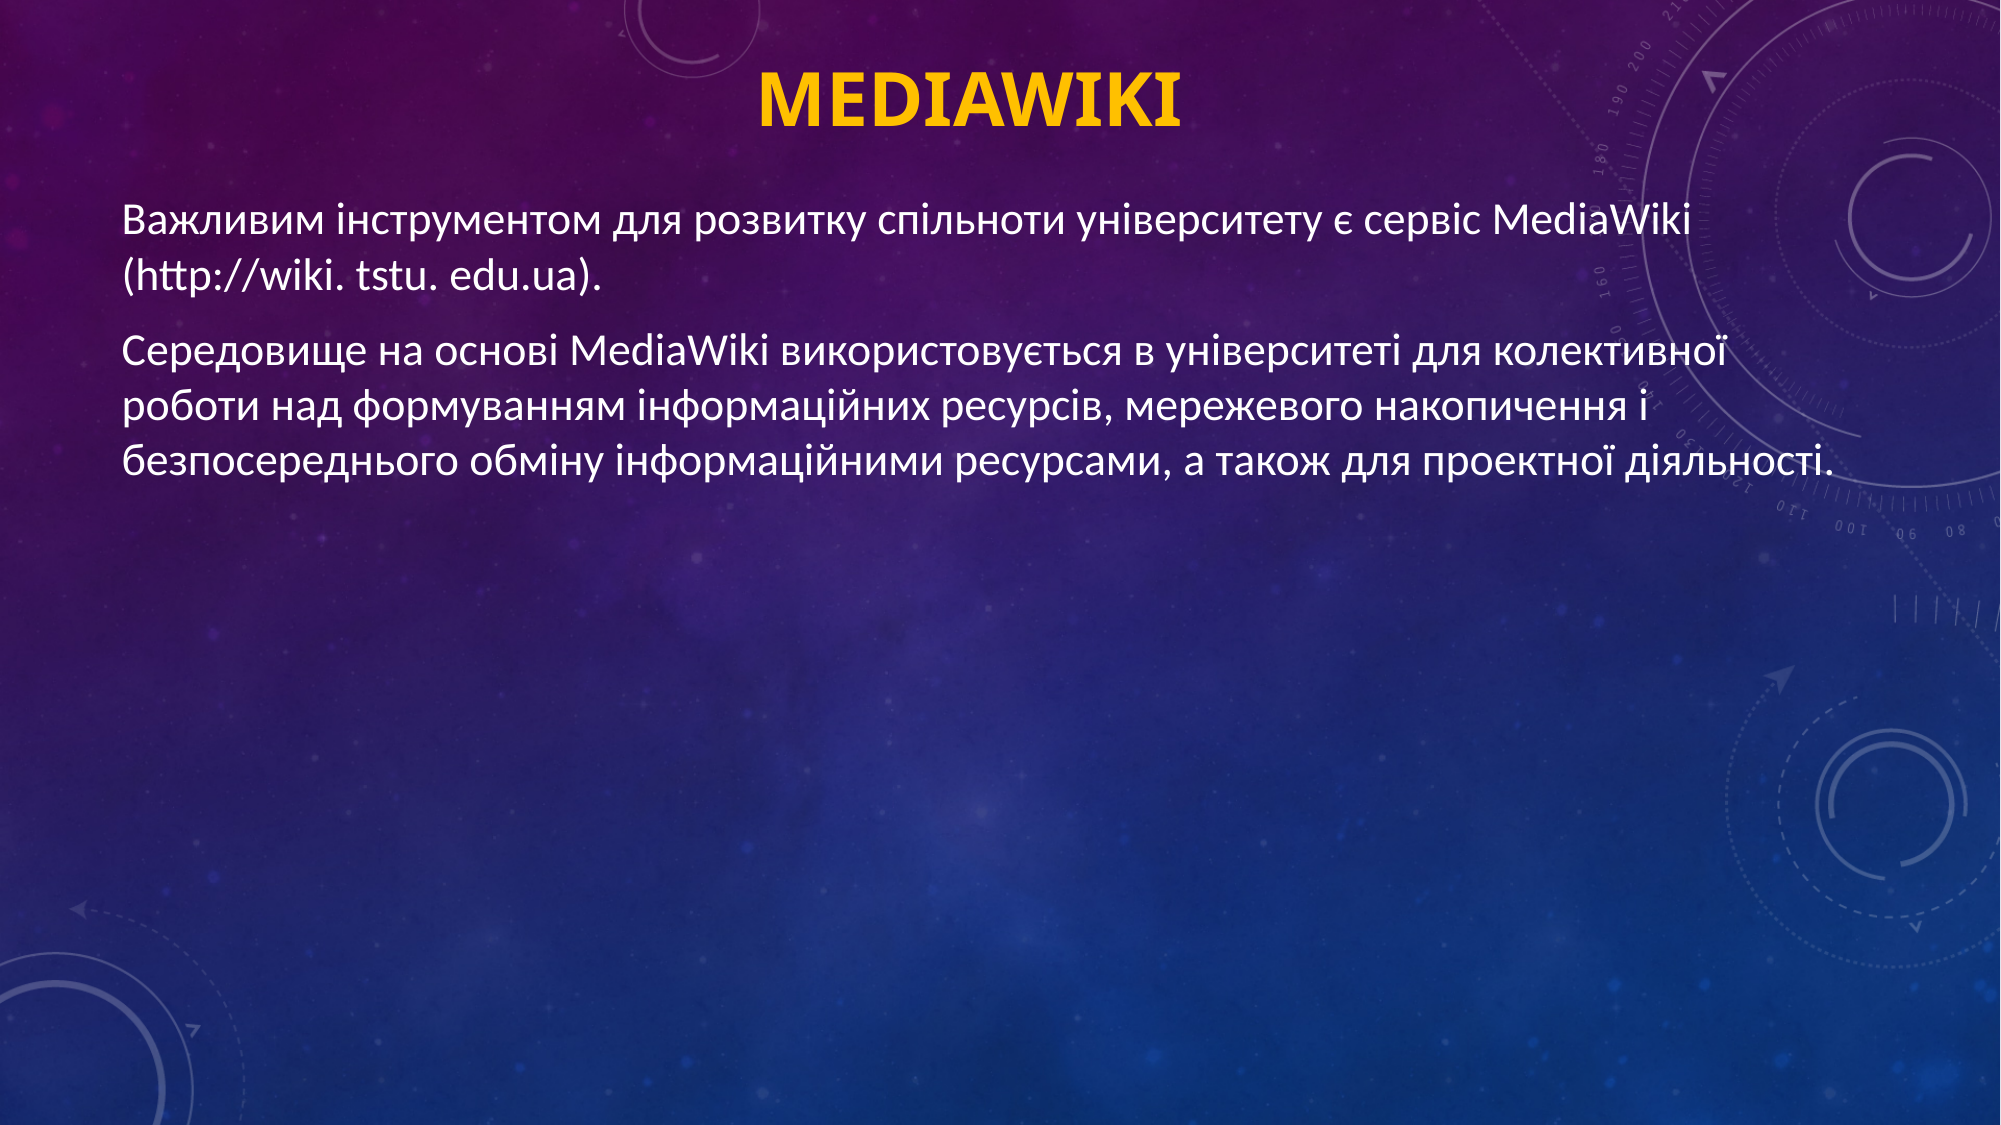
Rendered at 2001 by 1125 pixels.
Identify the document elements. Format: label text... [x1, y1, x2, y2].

title MEDIAWIKI [138, 28, 1801, 164]
picture [0, 0, 2001, 1125]
list Важливим інструментом для розвитку спільноти університету є сервіс MediaWiki (http://wiki. tstu. edu.ua). Середовище на основі MediaWiki використовується в університеті для колективної роботи над формуванням інформаційних ресурсів, мережевого накопичення і безпосереднього обміну інформаційними ресурсами, а також для проектної діяльності. [106, 181, 1885, 1076]
